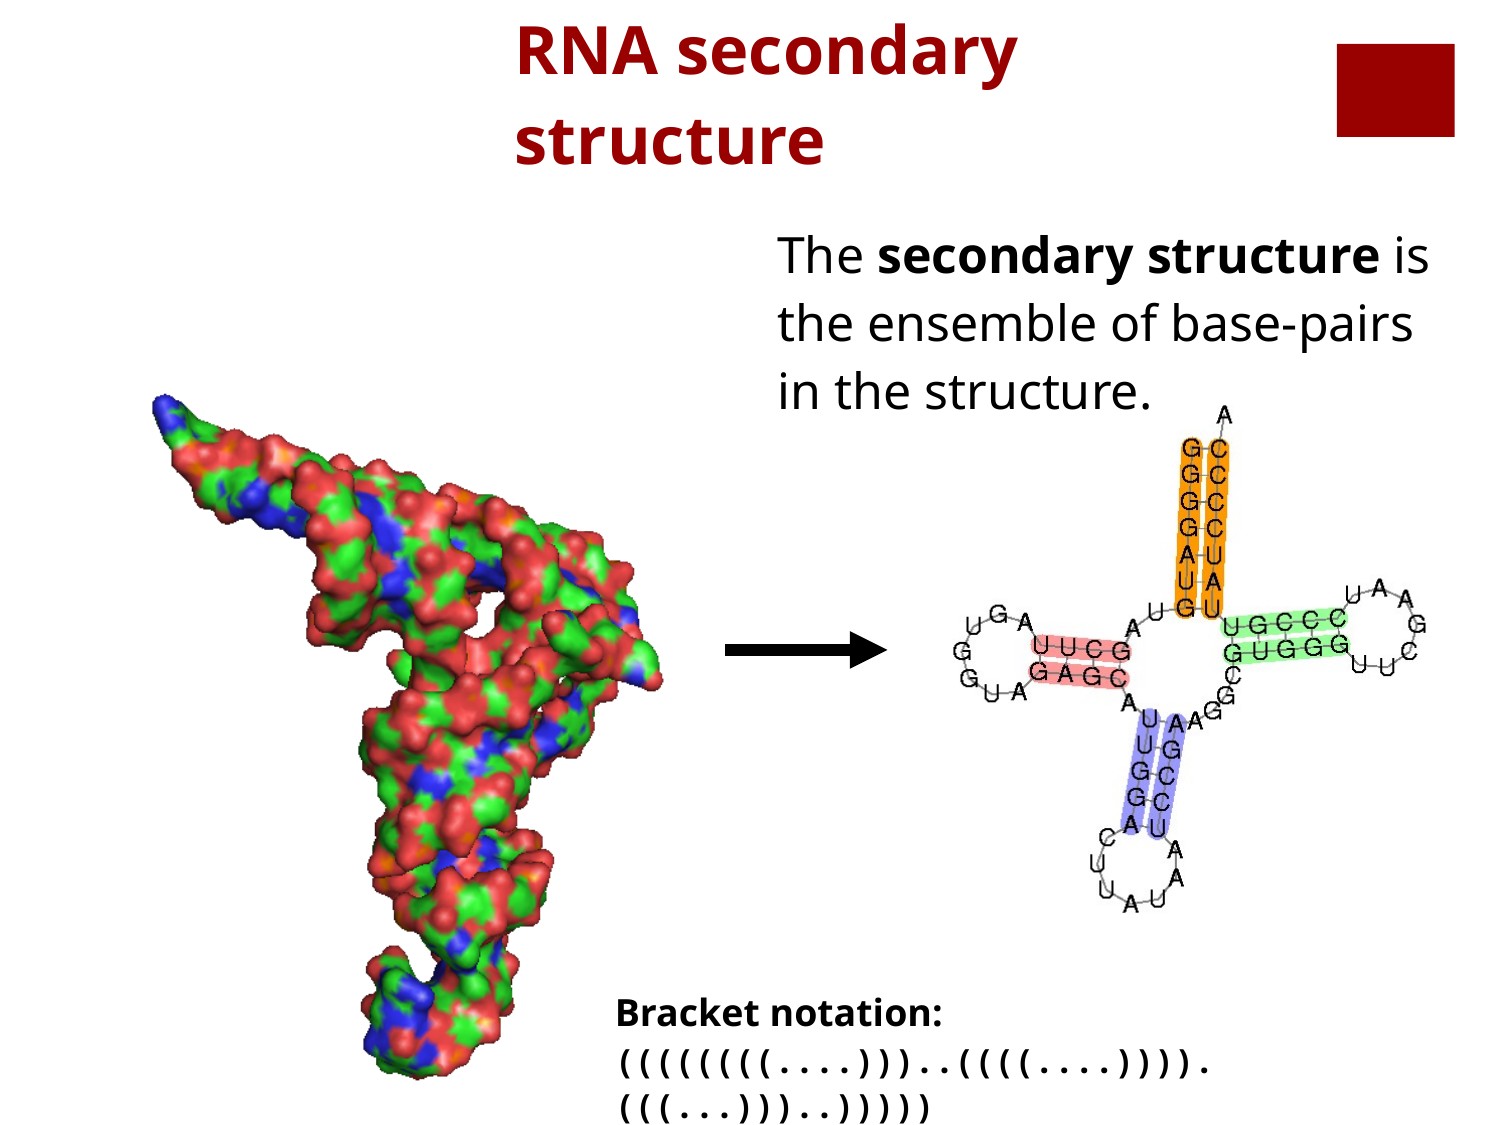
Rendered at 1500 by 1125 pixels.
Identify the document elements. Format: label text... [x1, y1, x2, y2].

text_box The secondary structure is the ensemble of base-pairs in the structure. [762, 212, 1457, 410]
text_box Bracket notation: ((((((((....)))..((((....)))).(((...)))..))))) [599, 979, 1500, 1086]
title RNA secondary structure [500, 50, 1338, 138]
picture [0, 338, 1500, 1125]
